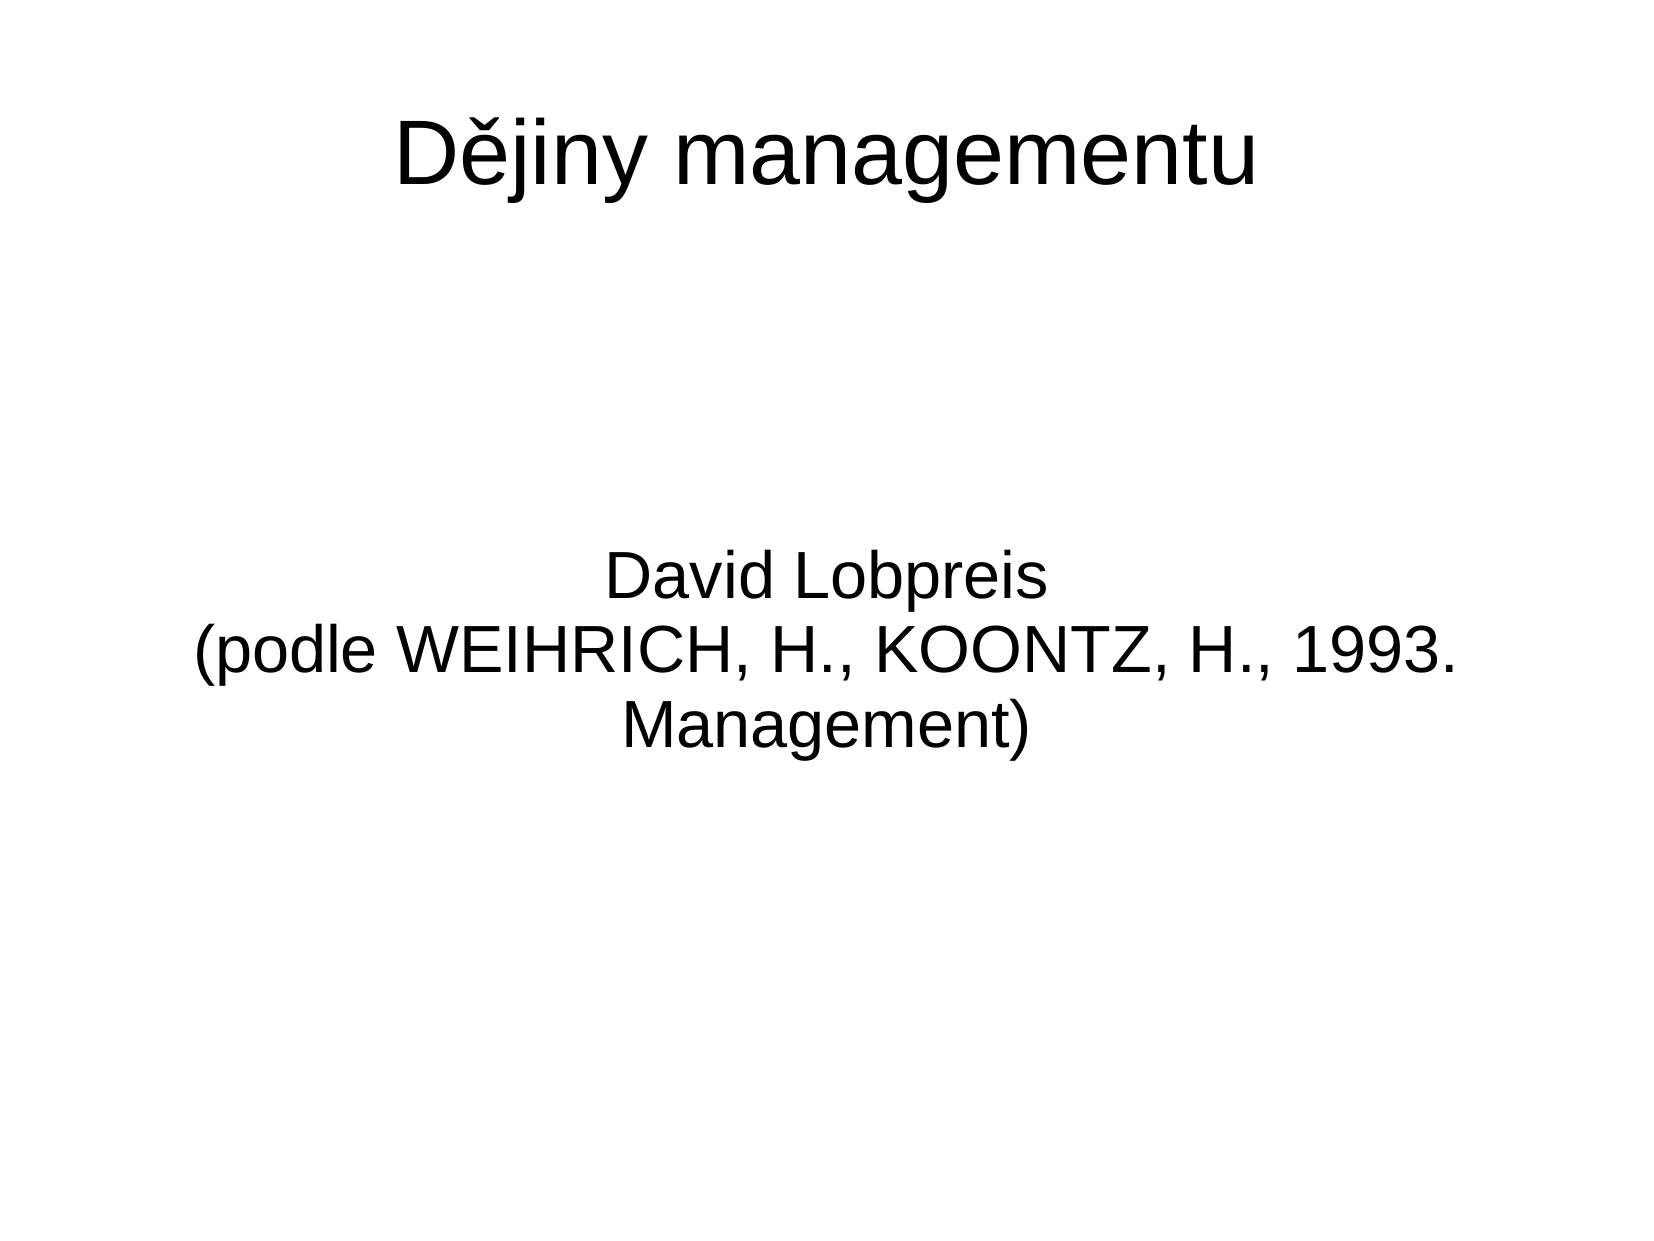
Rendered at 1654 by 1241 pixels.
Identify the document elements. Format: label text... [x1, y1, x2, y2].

subtitle David Lobpreis (podle WEIHRICH, H., KOONTZ, H., 1993. Management) [82, 290, 1571, 1010]
title Dějiny managementu [82, 49, 1571, 257]
